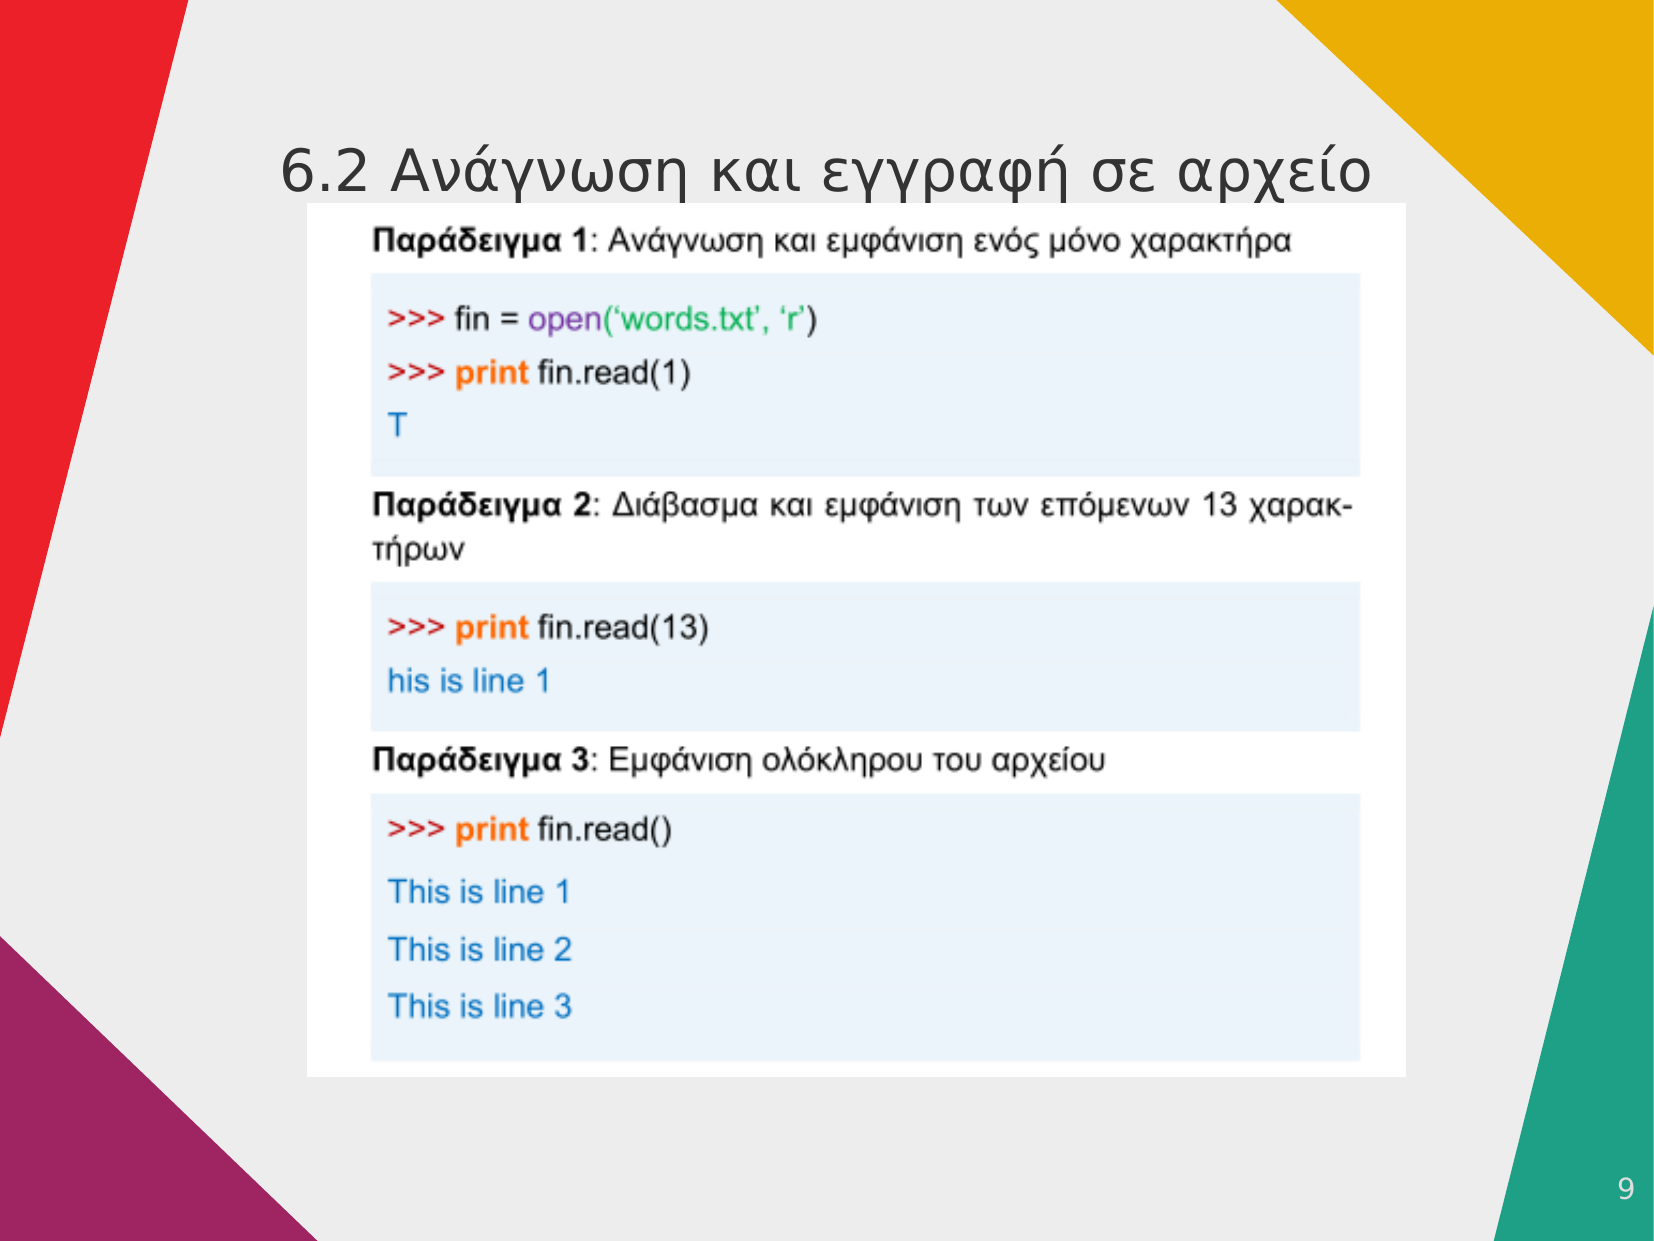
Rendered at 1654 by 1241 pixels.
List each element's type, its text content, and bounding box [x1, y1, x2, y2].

picture [307, 203, 1406, 1077]
title 6.2 Ανάγνωση και εγγραφή σε αρχείο [114, 73, 1539, 271]
